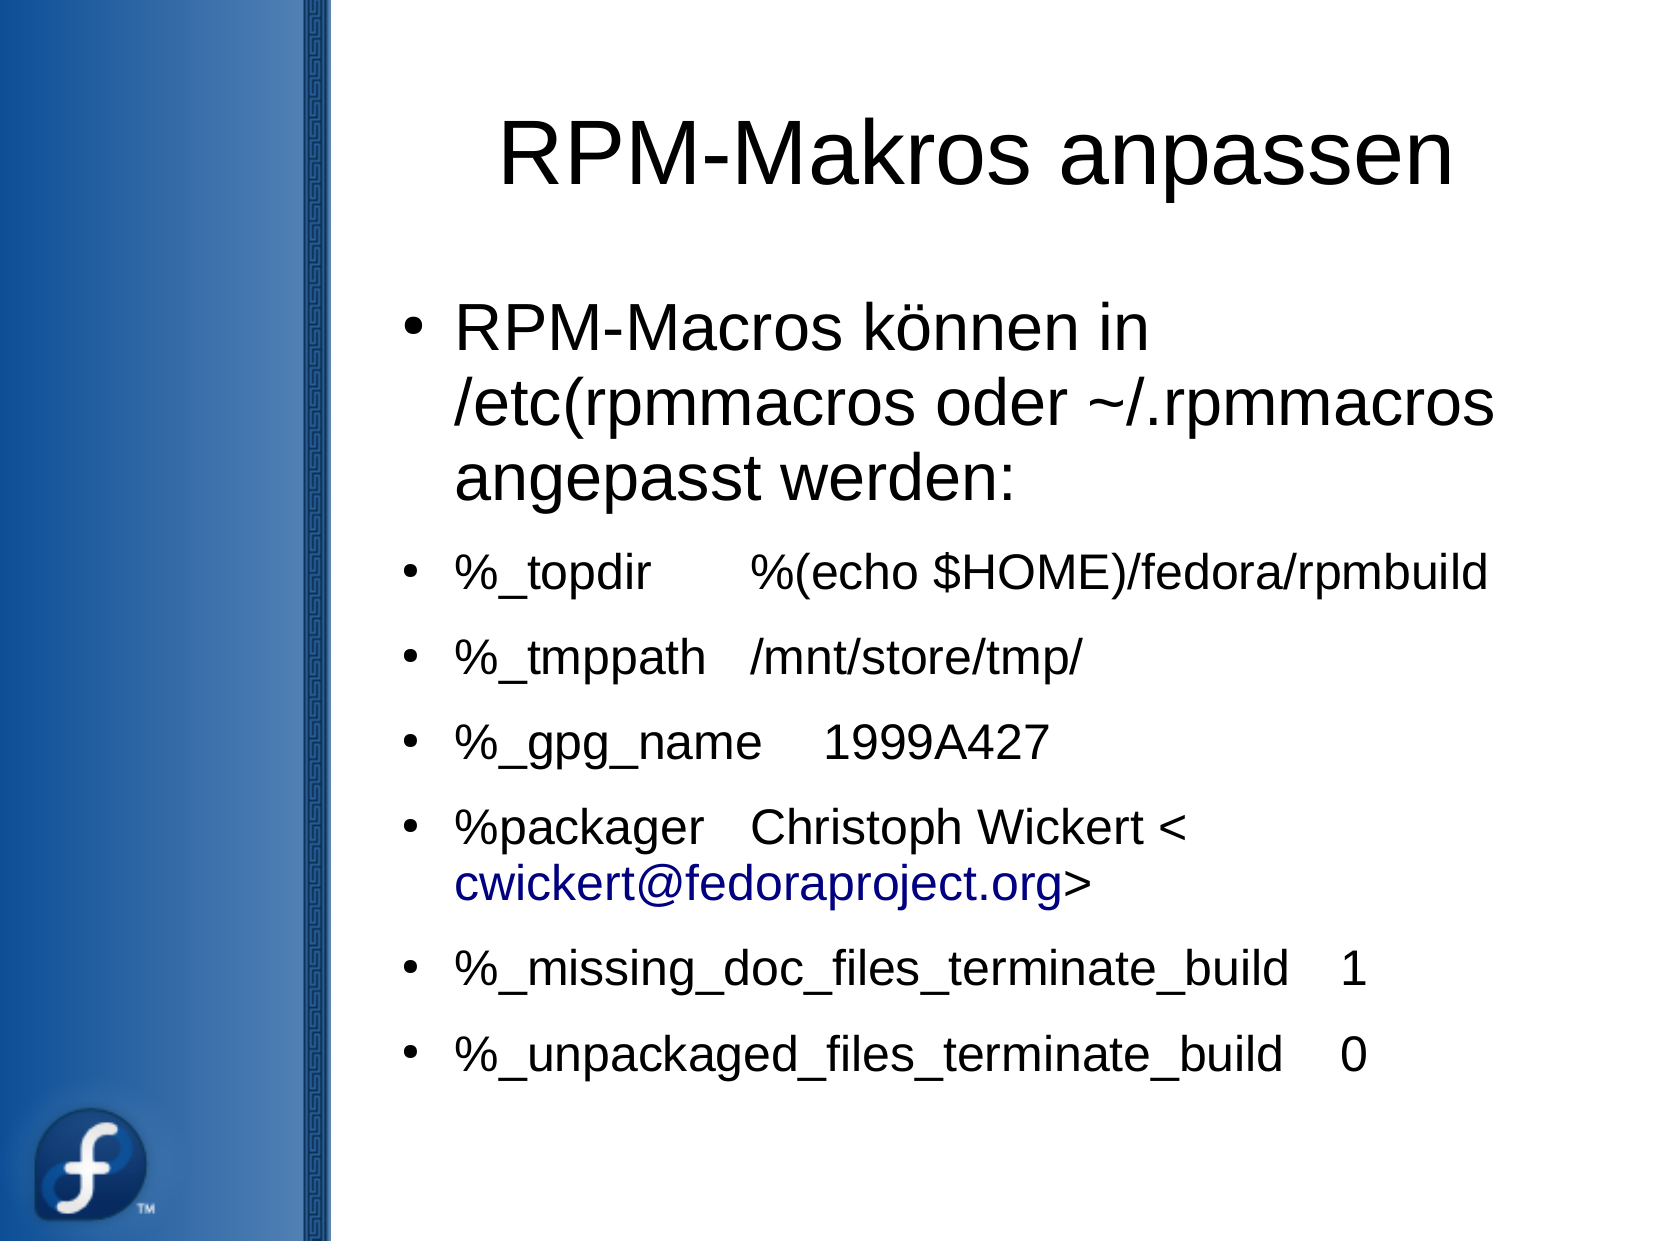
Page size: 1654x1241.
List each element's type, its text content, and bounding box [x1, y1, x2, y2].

list RPM-Macros können in /etc(rpmmacros oder ~/.rpmmacros angepasst werden: %_topdir %(echo $HOME)/fedora/rpmbuild %_tmppath /mnt/store/tmp/ %_gpg_name 1999A427 %packager Christoph Wickert <cwickert@fedoraproject.org> %_missing_doc_files_terminate_build 1 %_unpackaged_files_terminate_build 0 [383, 290, 1571, 1094]
picture [0, 0, 331, 1241]
title RPM-Makros anpassen [383, 56, 1571, 250]
